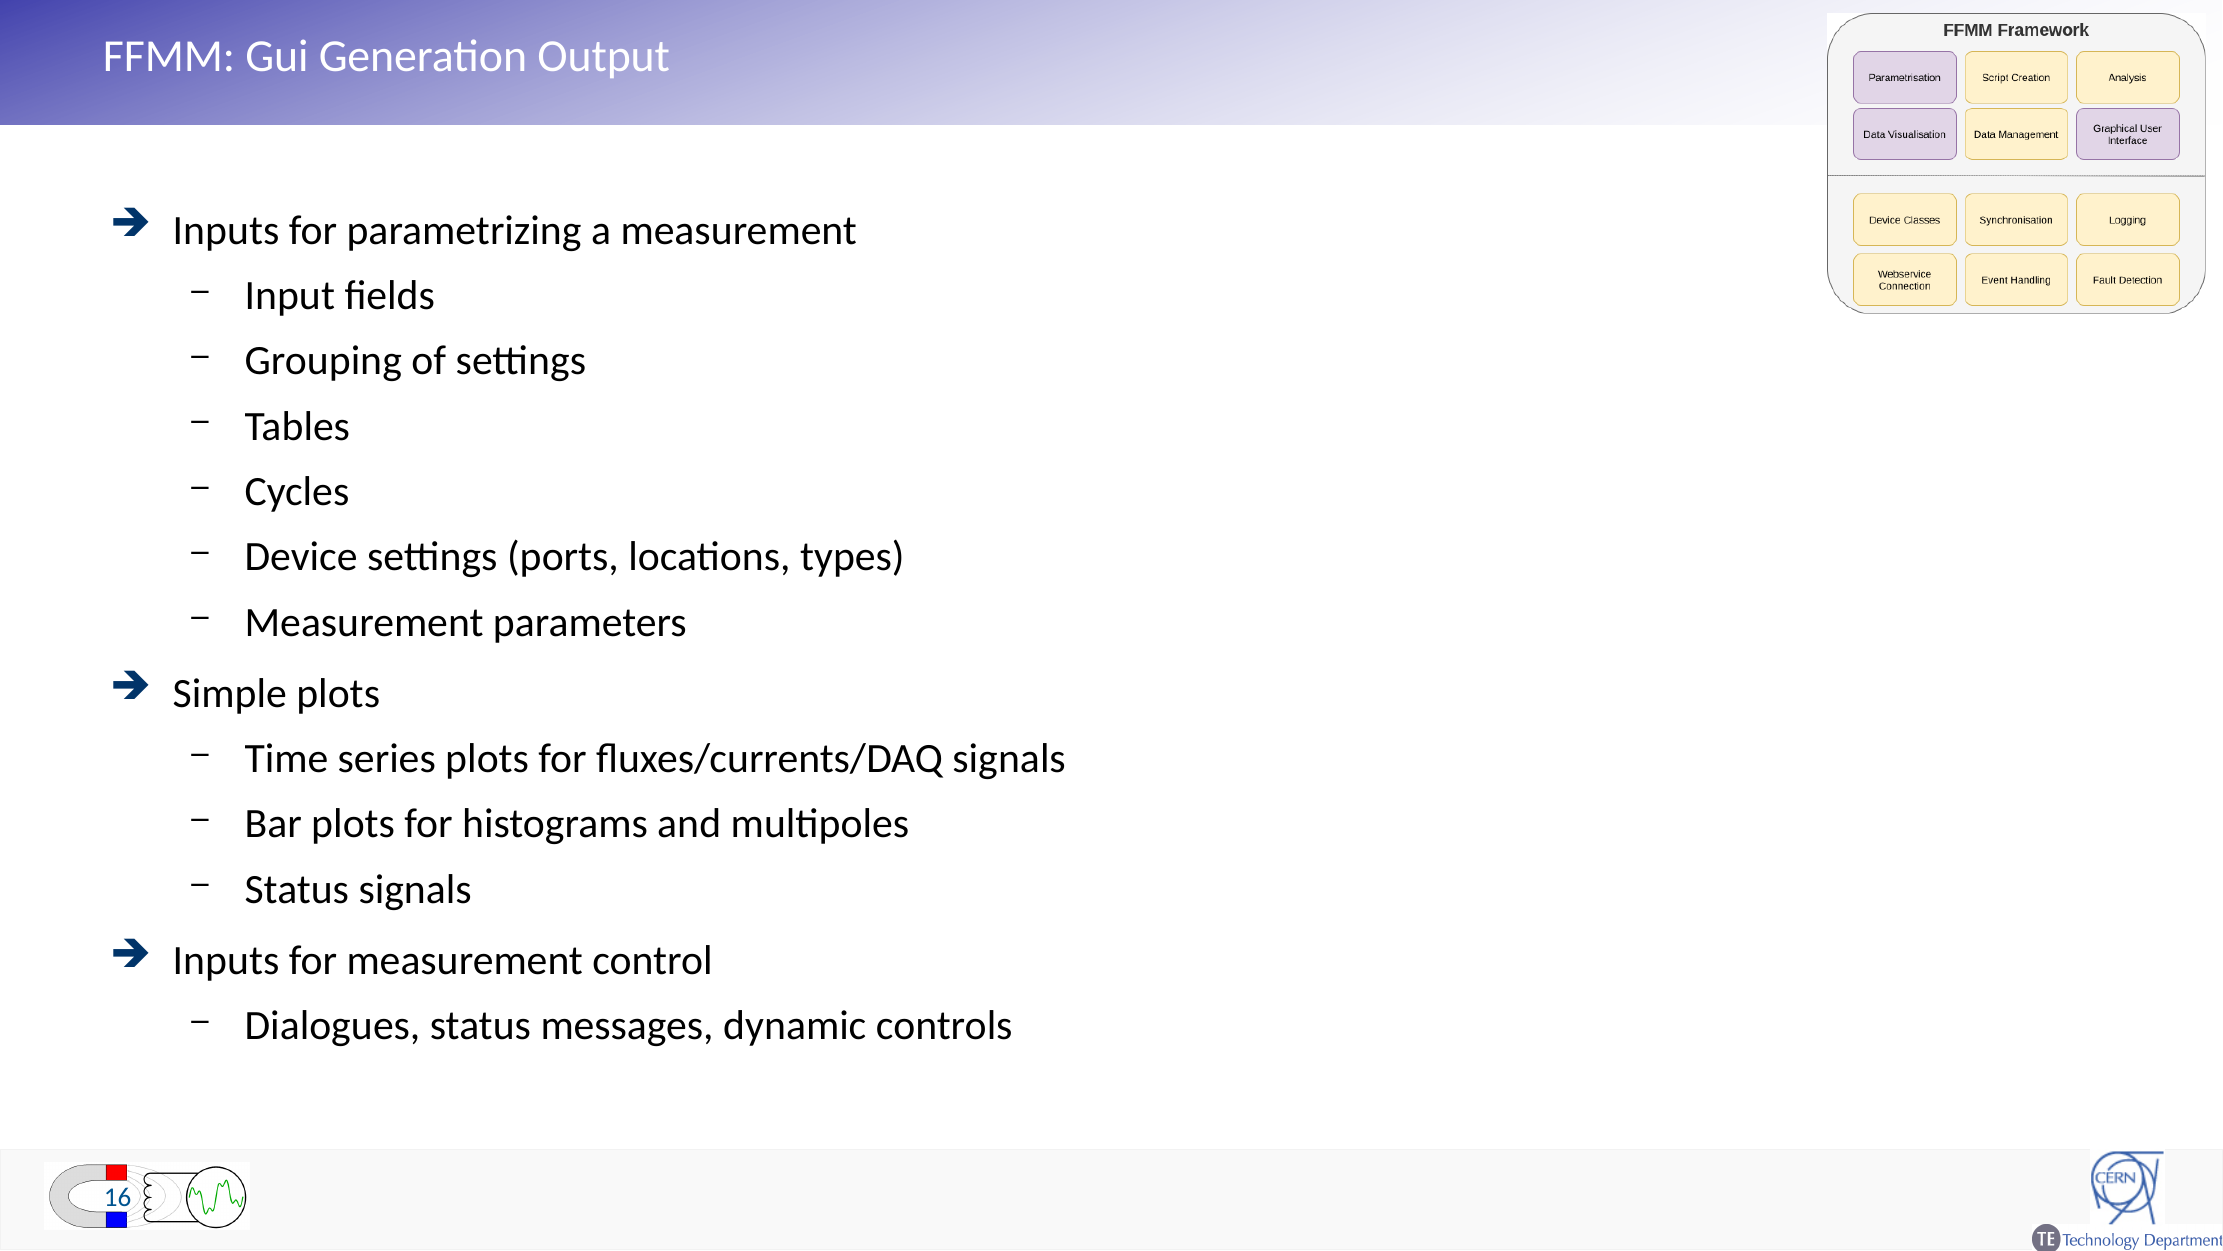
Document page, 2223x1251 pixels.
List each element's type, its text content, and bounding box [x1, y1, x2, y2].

picture [44, 1162, 250, 1230]
picture [1827, 13, 2206, 314]
list Inputs for parametrizing a measurement Input fields Grouping of settings Tables Cycles Device settings (ports, locations, types) Measurement parameters Simple plots Time series plots for fluxes/currents/DAQ signals Bar plots for histograms and multipoles Status signals Inputs for measurement control Dialogues, status messages, dynamic controls [94, 166, 2112, 1092]
picture [2032, 1149, 2223, 1251]
title FFMM: Gui Generation Output [94, 0, 1528, 107]
